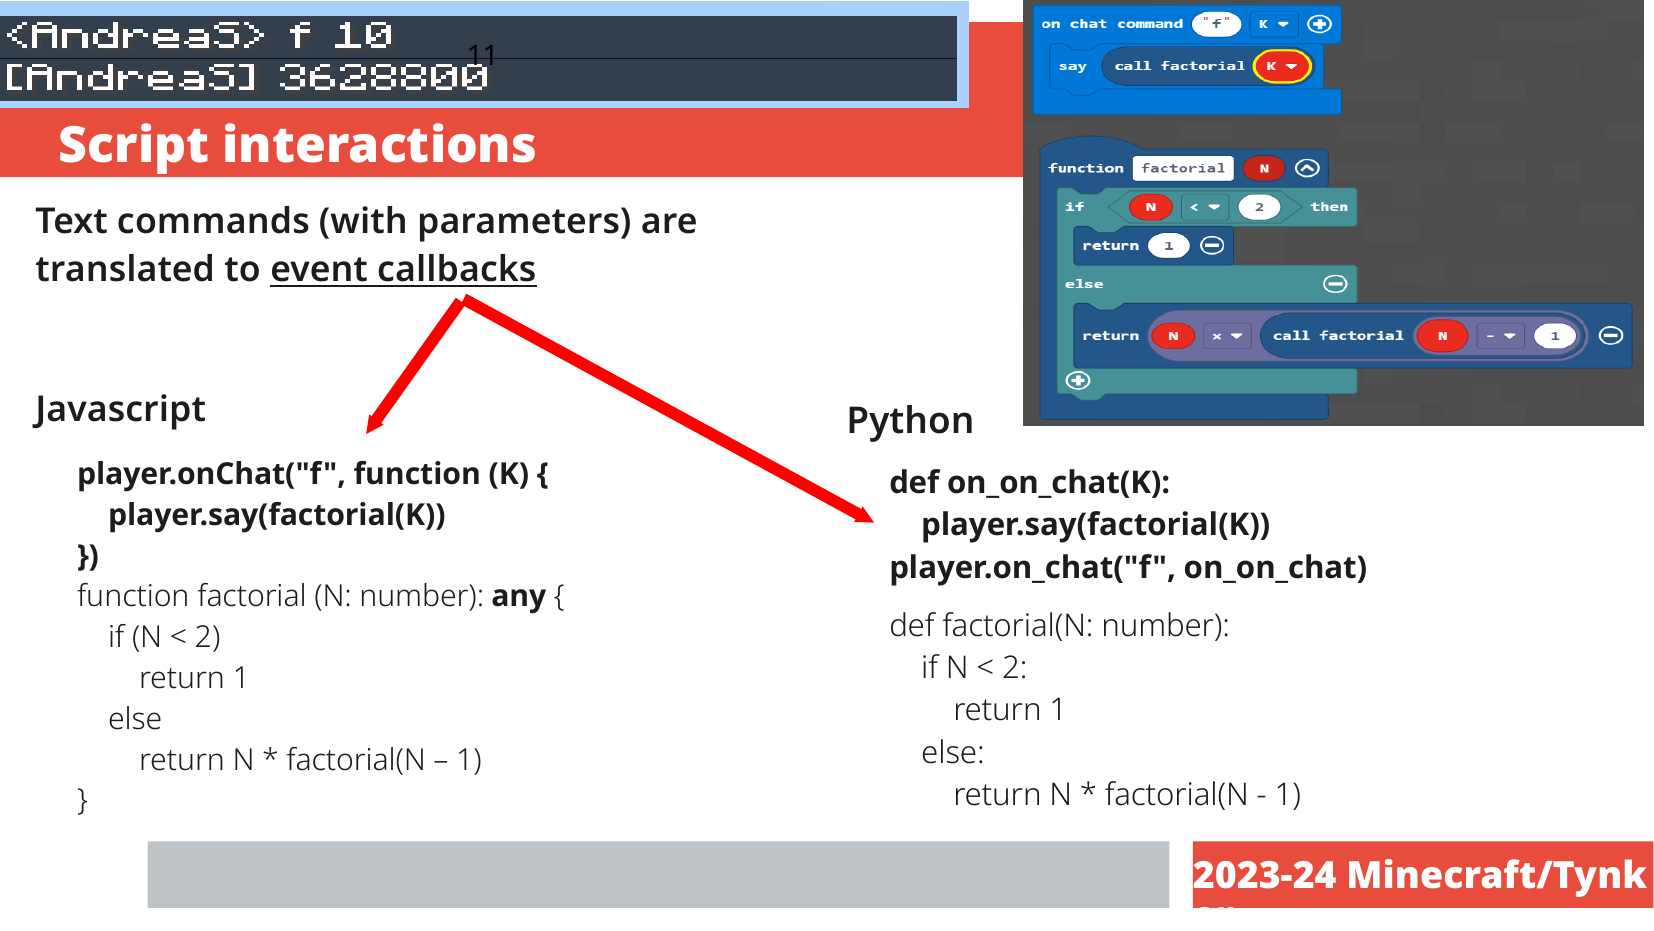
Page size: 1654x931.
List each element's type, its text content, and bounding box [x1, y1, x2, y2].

list Python def on_on_chat(K): player.say(factorial(K)) player.on_chat("f", on_on_chat) def factorial(N: number): if N < 2: return 1 else: return N * factorial(N - 1) [846, 194, 1619, 820]
picture [1023, 0, 1644, 426]
picture [0, 1, 969, 108]
list Text commands (with parameters) are translated to event callbacks Javascript player.onChat("f", function (K) { player.say(factorial(K)) }) function factorial (N: number): any { if (N < 2) return 1 else return N * factorial(N – 1) } [35, 194, 808, 820]
title Script interactions [59, 44, 1023, 178]
